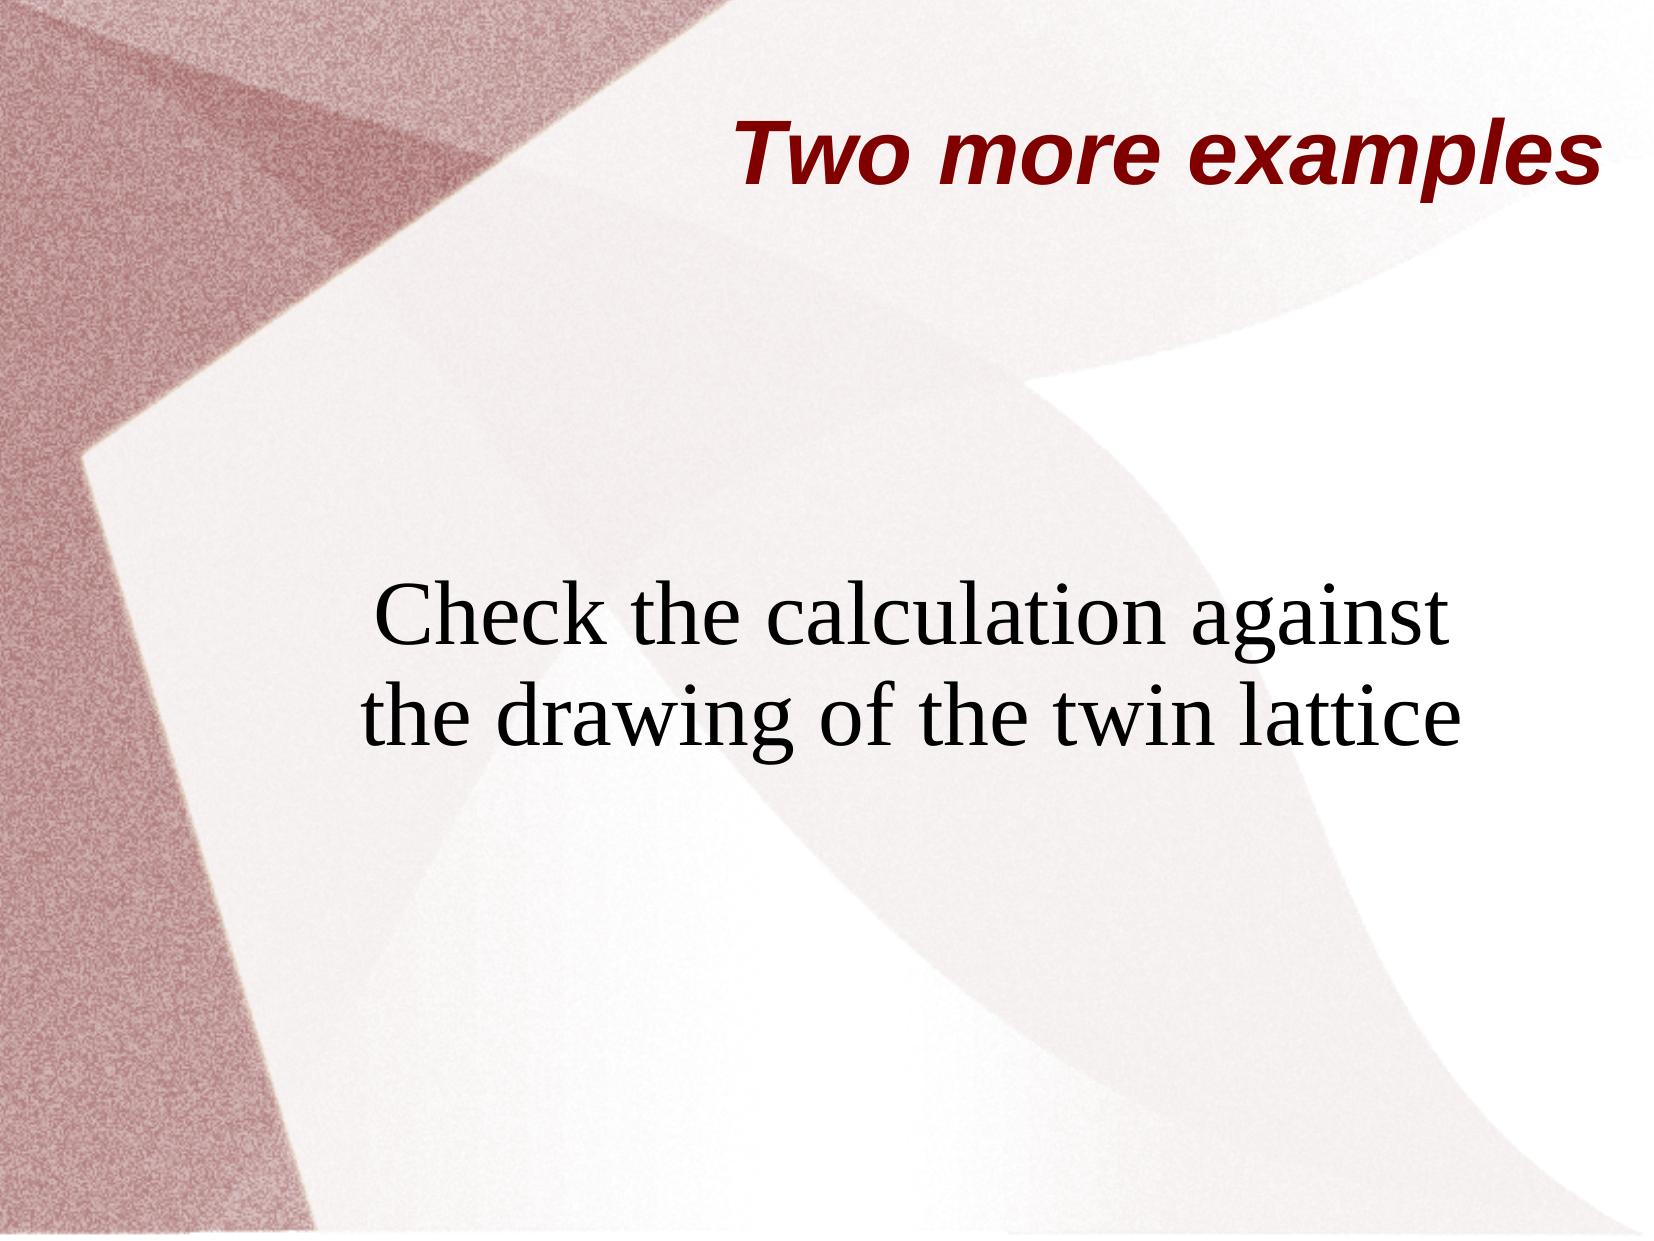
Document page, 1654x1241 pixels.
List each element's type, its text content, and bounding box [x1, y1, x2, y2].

title Two more examples [596, 49, 1607, 257]
picture [0, 0, 1654, 1241]
text_box Check the calculation against the drawing of the twin lattice [360, 562, 1525, 878]
